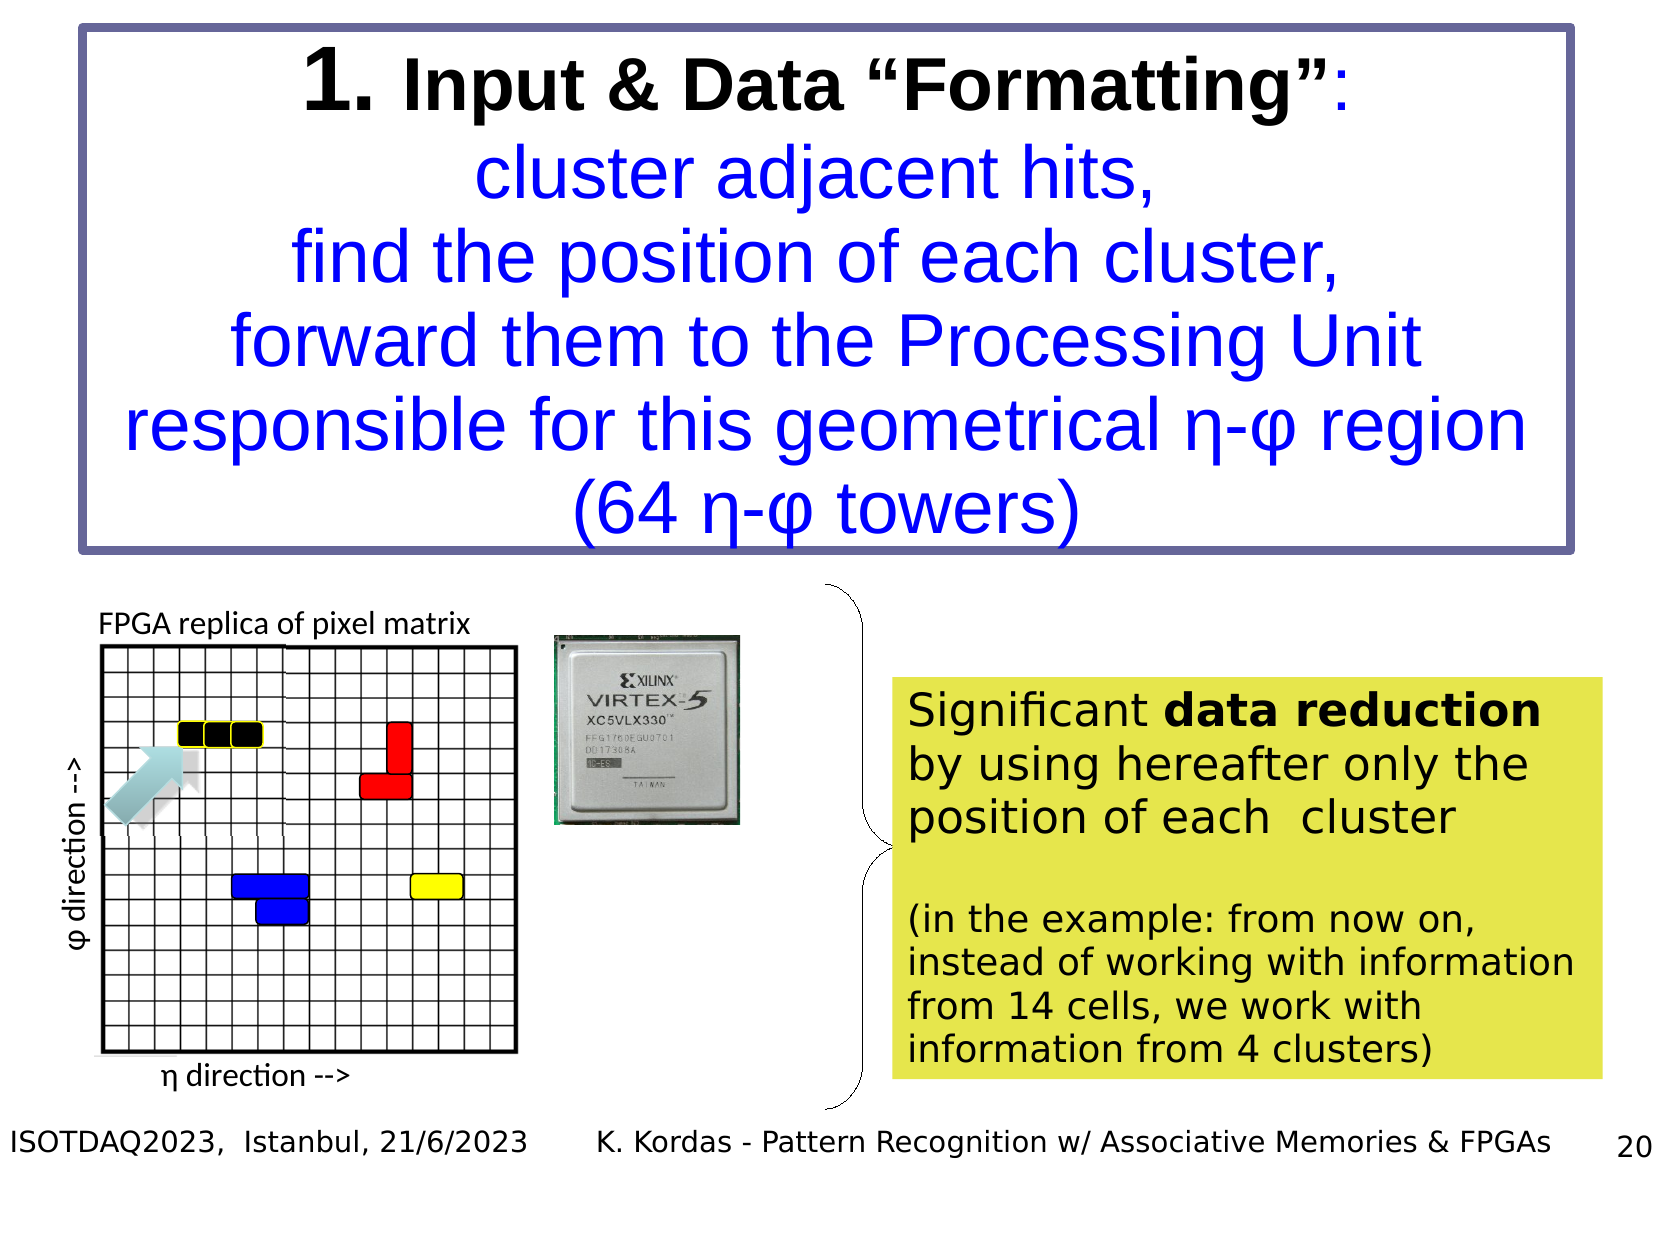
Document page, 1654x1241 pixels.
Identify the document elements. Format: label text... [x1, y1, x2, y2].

text_box FPGA replica of pixel matrix [83, 593, 487, 649]
text_box [231, 874, 309, 925]
picture [93, 640, 526, 1057]
text_box η direction --> [145, 1057, 367, 1101]
text_box Significant data reduction by using hereafter only the position of each cluster (in the example: from now on, instead of working with information from 14 cells, we work with information from 4 clusters) [892, 677, 1603, 1080]
text_box φ direction --> [43, 742, 100, 967]
text_box [104, 721, 264, 826]
text_box [410, 873, 464, 900]
text_box [359, 722, 413, 800]
title 1. Input & Data “Formatting”: cluster adjacent hits, find the position of each cluster, forward them to the Processing Unit responsible for this geometrical η-φ region (64 η-φ towers) [82, 27, 1571, 551]
picture [554, 635, 741, 825]
